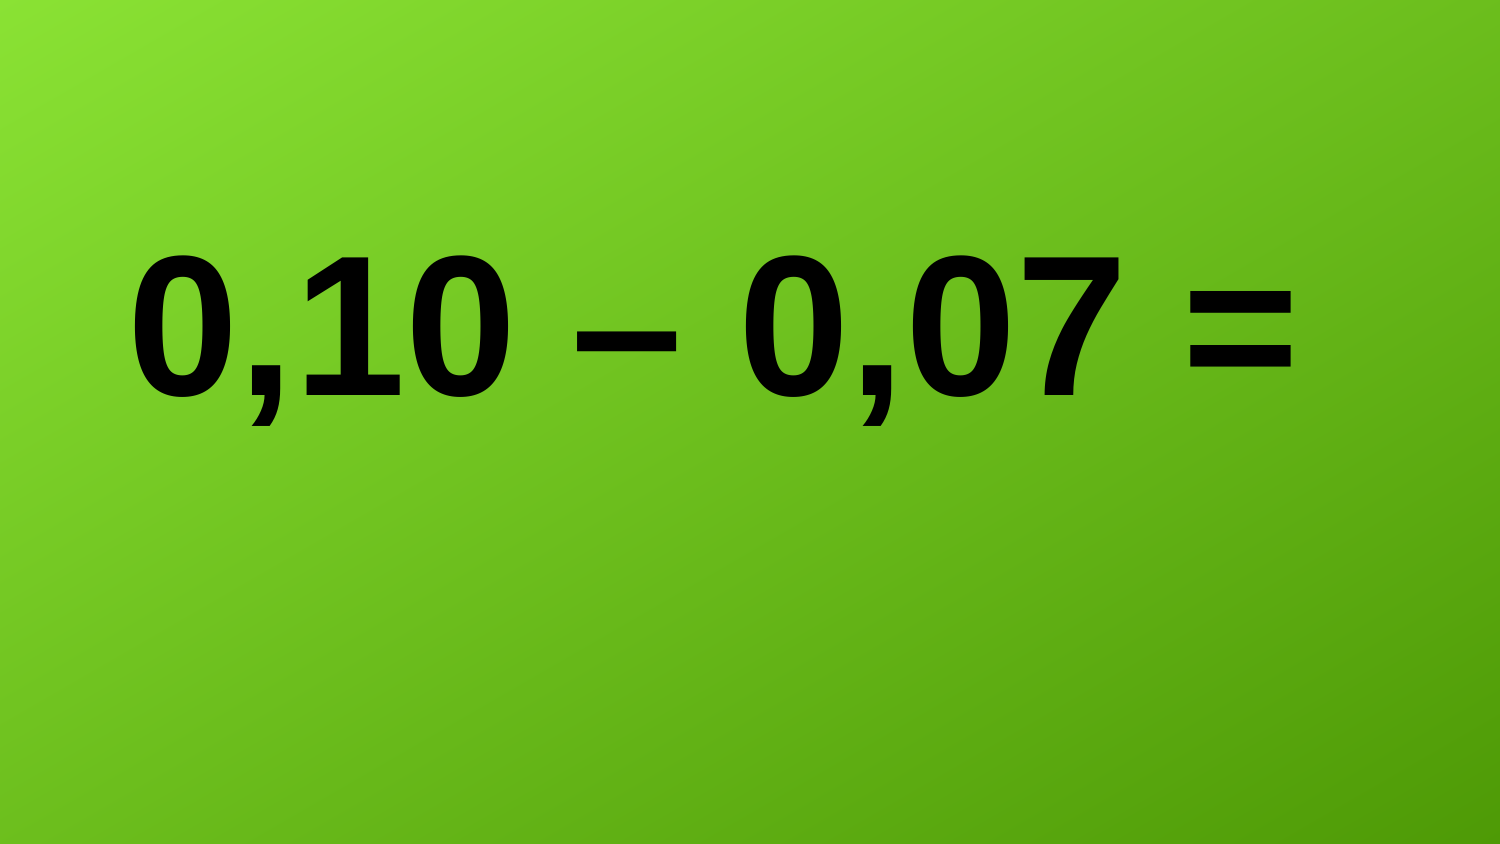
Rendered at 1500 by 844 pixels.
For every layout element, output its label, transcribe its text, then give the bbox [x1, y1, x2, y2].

title 0,10 – 0,07 = [112, 259, 1388, 450]
